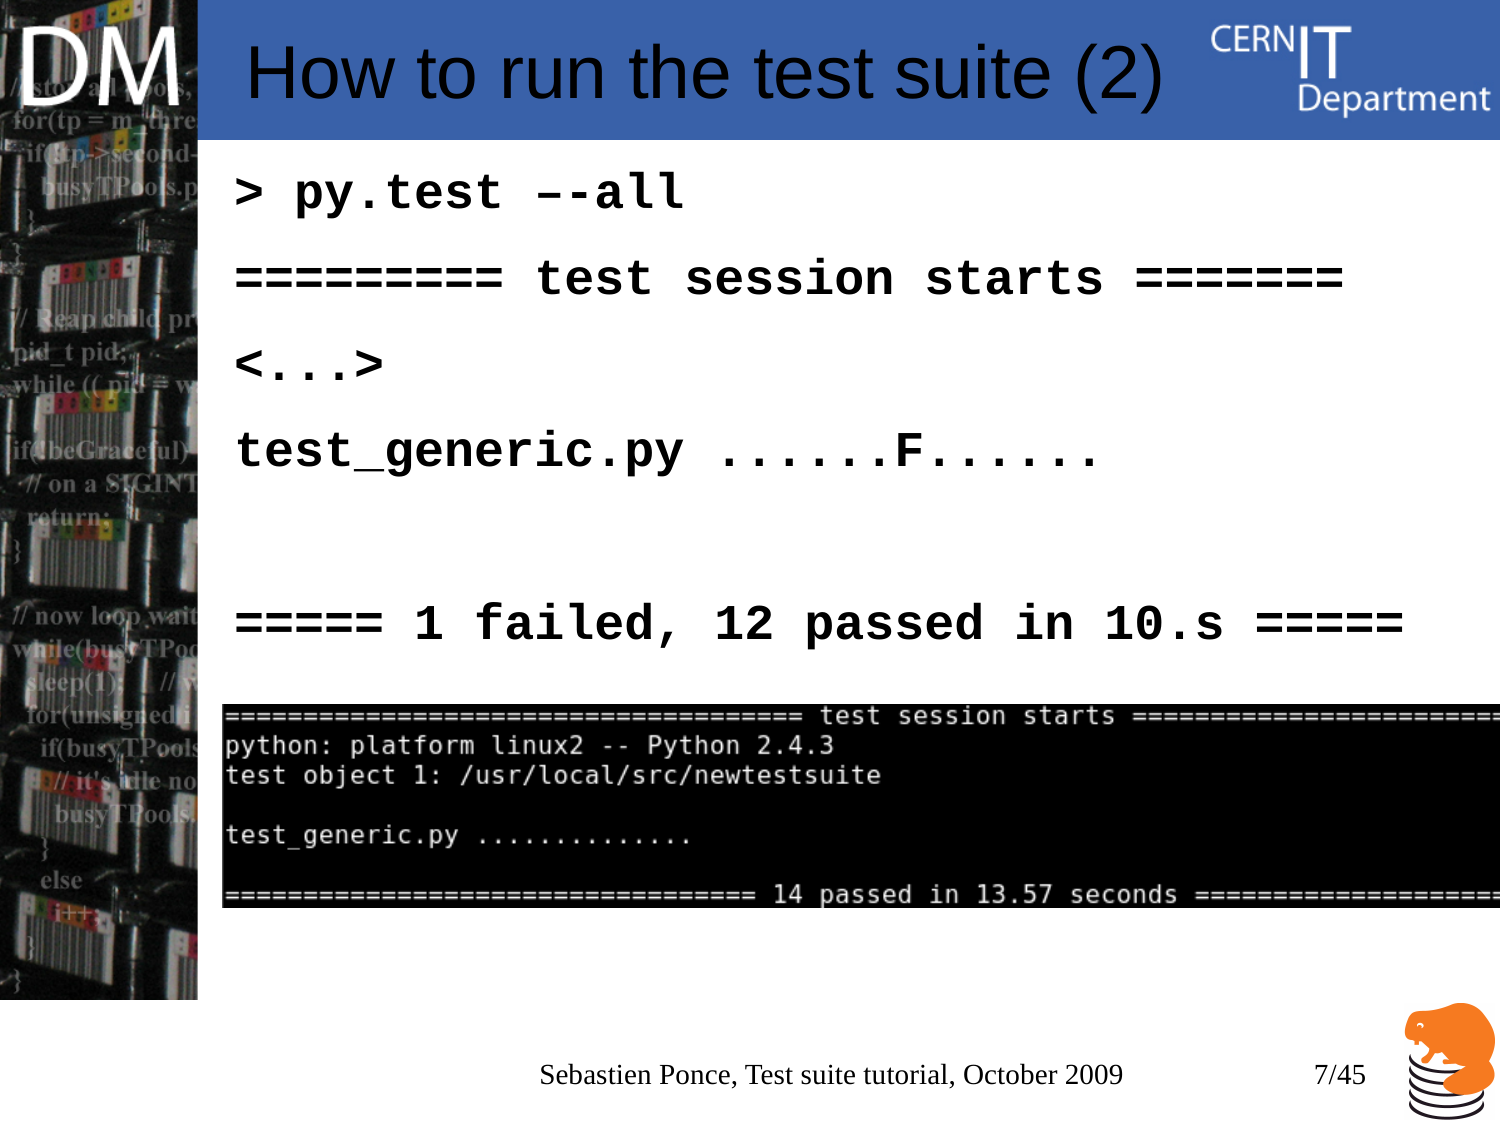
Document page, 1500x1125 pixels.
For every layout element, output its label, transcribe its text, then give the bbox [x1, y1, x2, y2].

picture [222, 704, 1500, 908]
title How to run the test suite (2) [230, 0, 1201, 138]
picture [198, 0, 1500, 140]
list > py.test –-all ========= test session starts ======= <...> test_generic.py ......F...... ===== 1 failed, 12 passed in 10.s ===== [201, 151, 1481, 995]
picture [1404, 1003, 1495, 1120]
